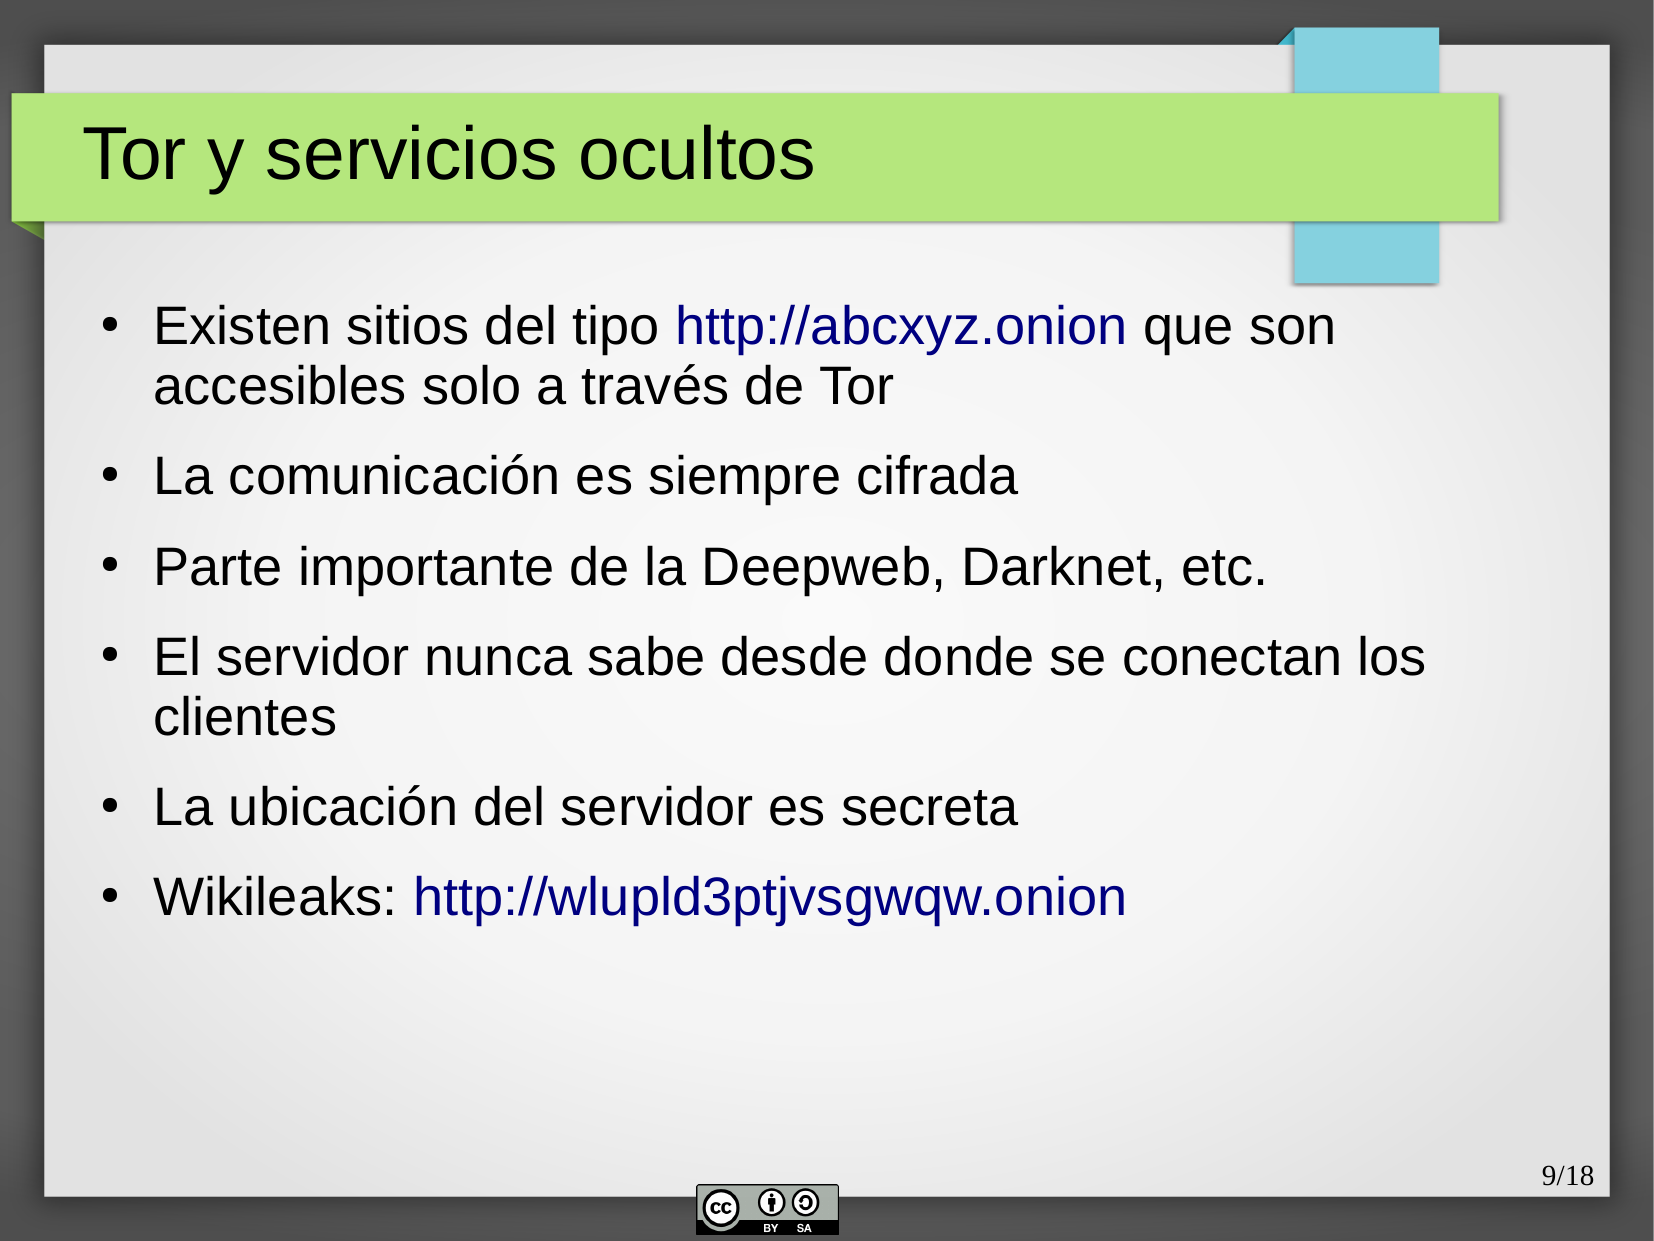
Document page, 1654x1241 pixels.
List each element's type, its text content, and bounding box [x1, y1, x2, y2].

list Existen sitios del tipo http://abcxyz.onion que son accesibles solo a través de Tor La comunicación es siempre cifrada Parte importante de la Deepweb, Darknet, etc. El servidor nunca sabe desde donde se conectan los clientes La ubicación del servidor es secreta Wikileaks: http://wlupld3ptjvsgwqw.onion [82, 295, 1571, 1015]
picture [0, 0, 1654, 1241]
title Tor y servicios ocultos [82, 94, 1264, 213]
